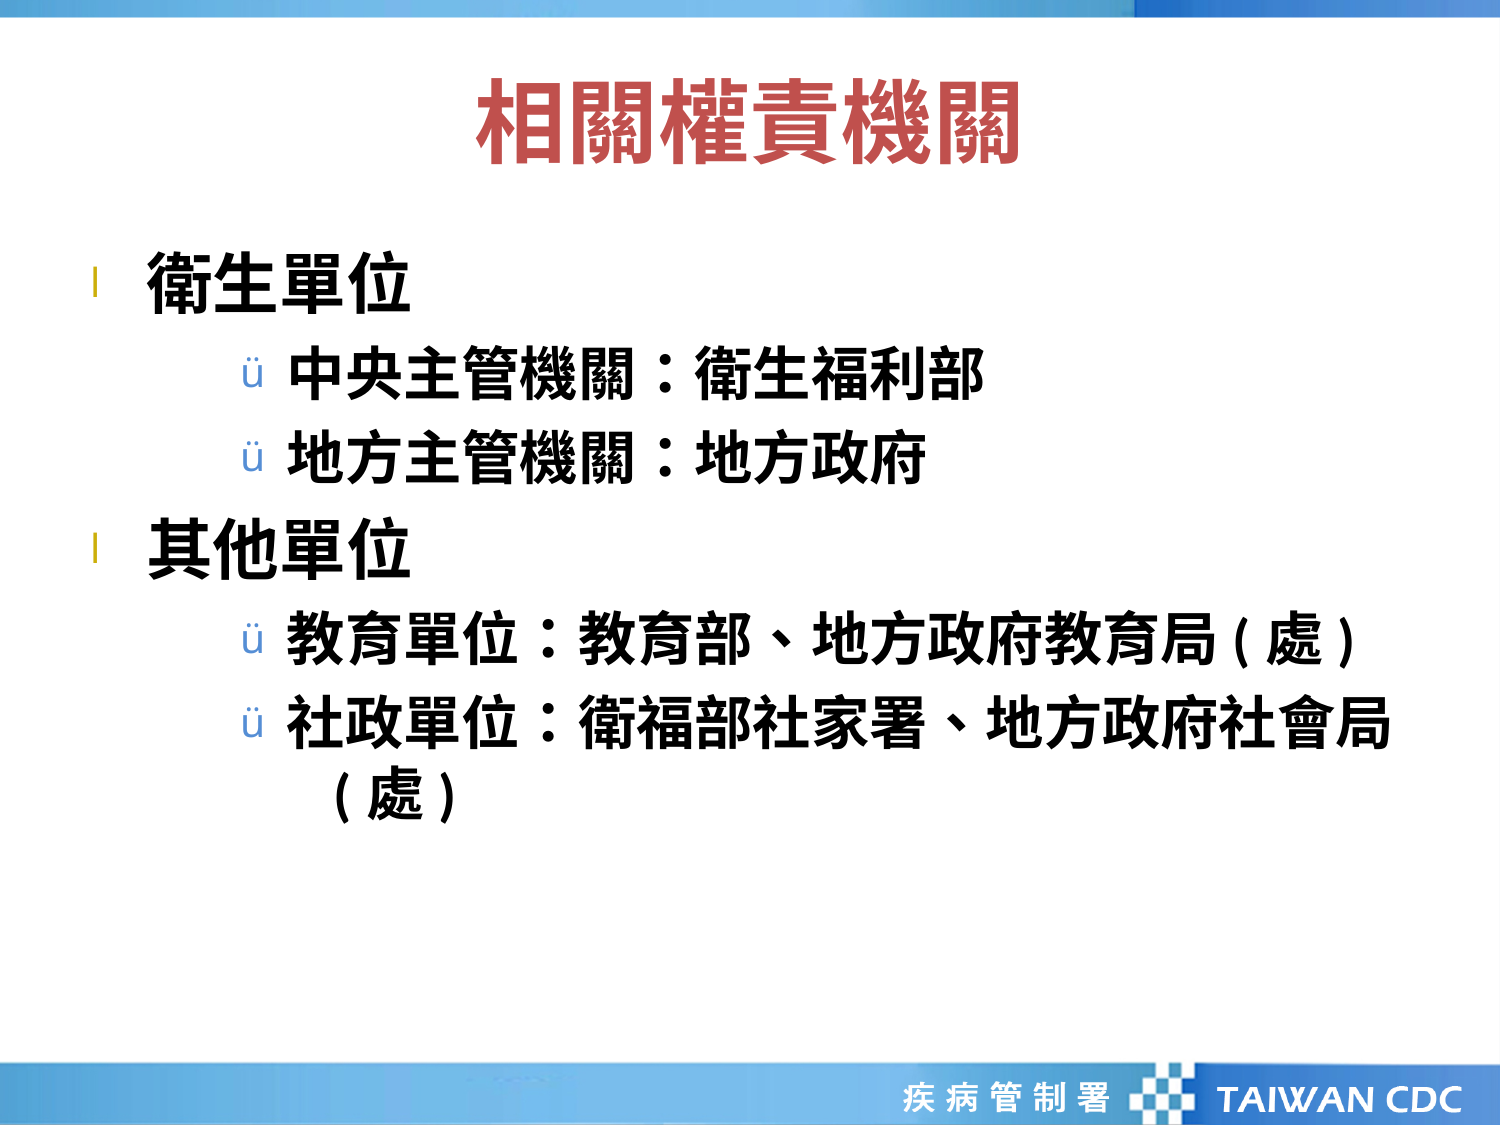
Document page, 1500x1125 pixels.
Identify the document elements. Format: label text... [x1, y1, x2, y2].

list 衛生單位 中央主管機關：衛生福利部 地方主管機關：地方政府 其他單位 教育單位：教育部、地方政府教育局(處) 社政單位：衛福部社家署、地方政府社會局(處) [75, 234, 1456, 978]
title 相關權責機關 [75, 25, 1426, 214]
